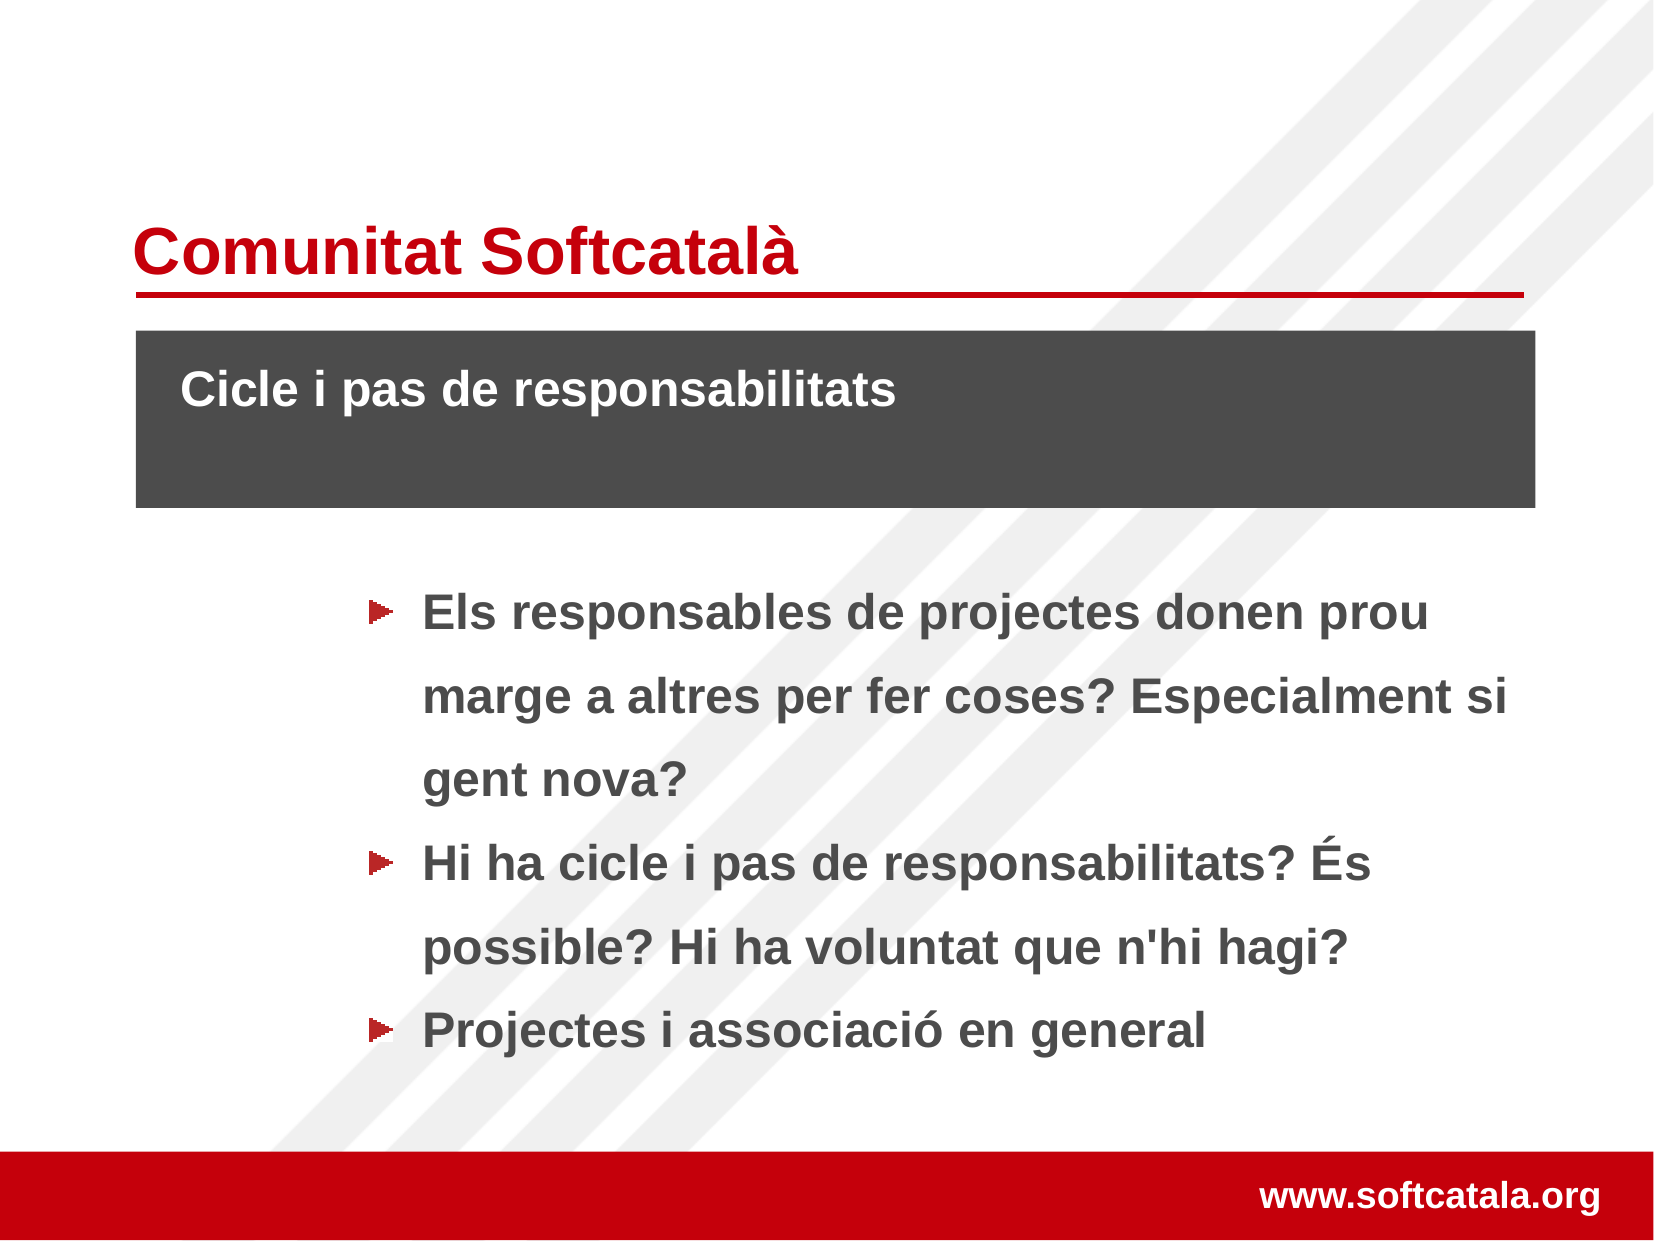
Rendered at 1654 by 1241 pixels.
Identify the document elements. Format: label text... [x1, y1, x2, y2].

text_box Cicle i pas de responsabilitats [165, 354, 1506, 549]
text_box [135, 330, 1536, 508]
text_box Comunitat Softcatalà [118, 206, 1501, 297]
picture [0, 0, 1654, 1151]
text_box www.softcatala.org [0, 1151, 1654, 1241]
text_box Els responsables de projectes donen prou marge a altres per fer coses? Especialment si gent nova? Hi ha cicle i pas de responsabilitats? És possible? Hi ha voluntat que n'hi hagi? Projectes i associació en general [118, 549, 1536, 1038]
